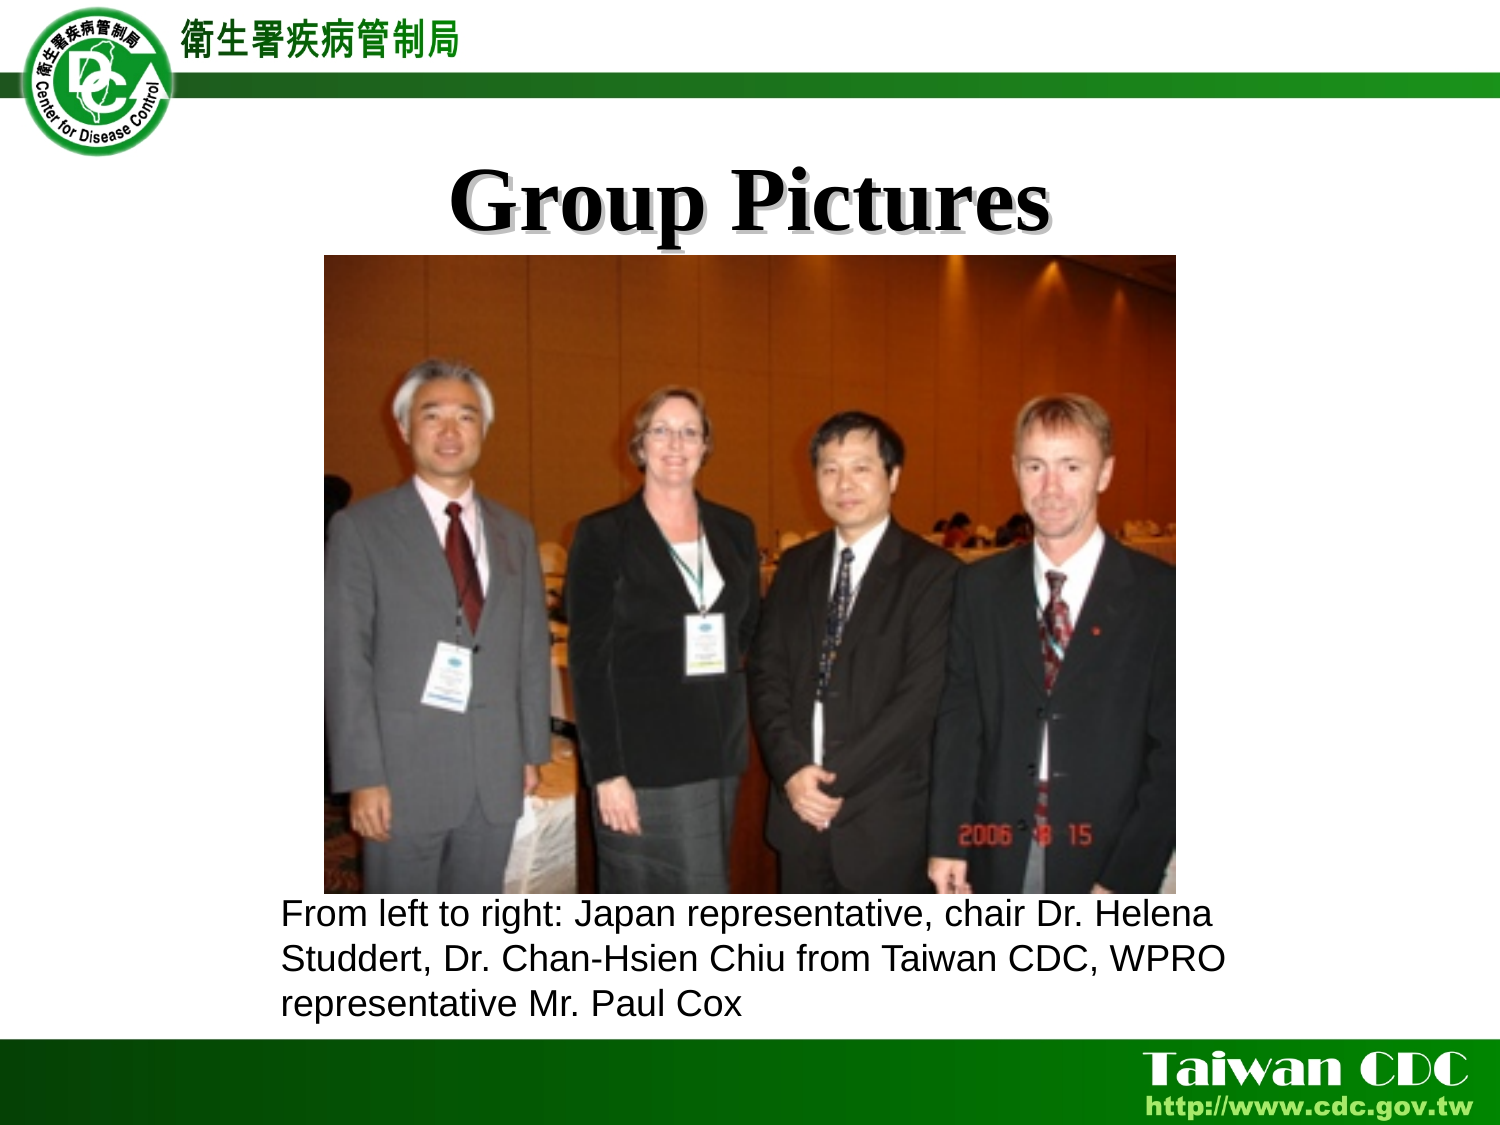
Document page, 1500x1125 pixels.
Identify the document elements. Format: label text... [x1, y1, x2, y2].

picture [324, 255, 1176, 881]
title Group Pictures [112, 99, 1388, 288]
text_box From left to right: Japan representative, chair Dr. Helena Studdert, Dr. Chan-Hsien Chiu from Taiwan CDC, WPRO representative Mr. Paul Cox [265, 881, 1365, 1032]
